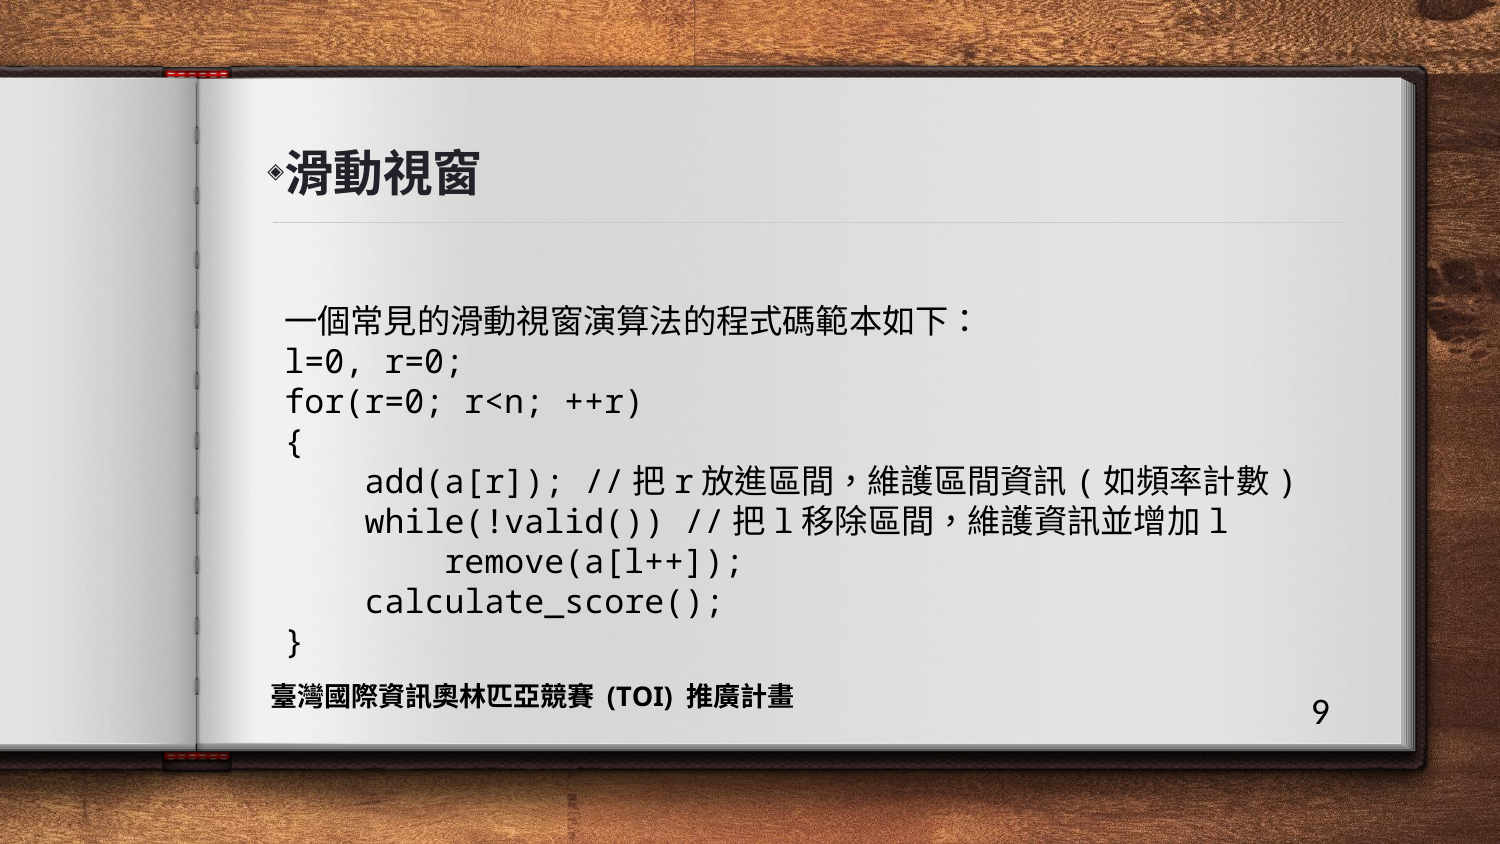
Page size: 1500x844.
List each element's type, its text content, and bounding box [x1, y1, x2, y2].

text_box [1295, 672, 1386, 737]
text_box 一個常見的滑動視窗演算法的程式碼範本如下： l=0, r=0; for(r=0; r<n; ++r) { add(a[r]); //把r放進區間，維護區間資訊(如頻率計數) while(!valid()) //把l移除區間，維護資訊並增加l remove(a[l++]); calculate_score(); } [269, 293, 1367, 713]
list 滑動視窗 [252, 126, 1194, 216]
